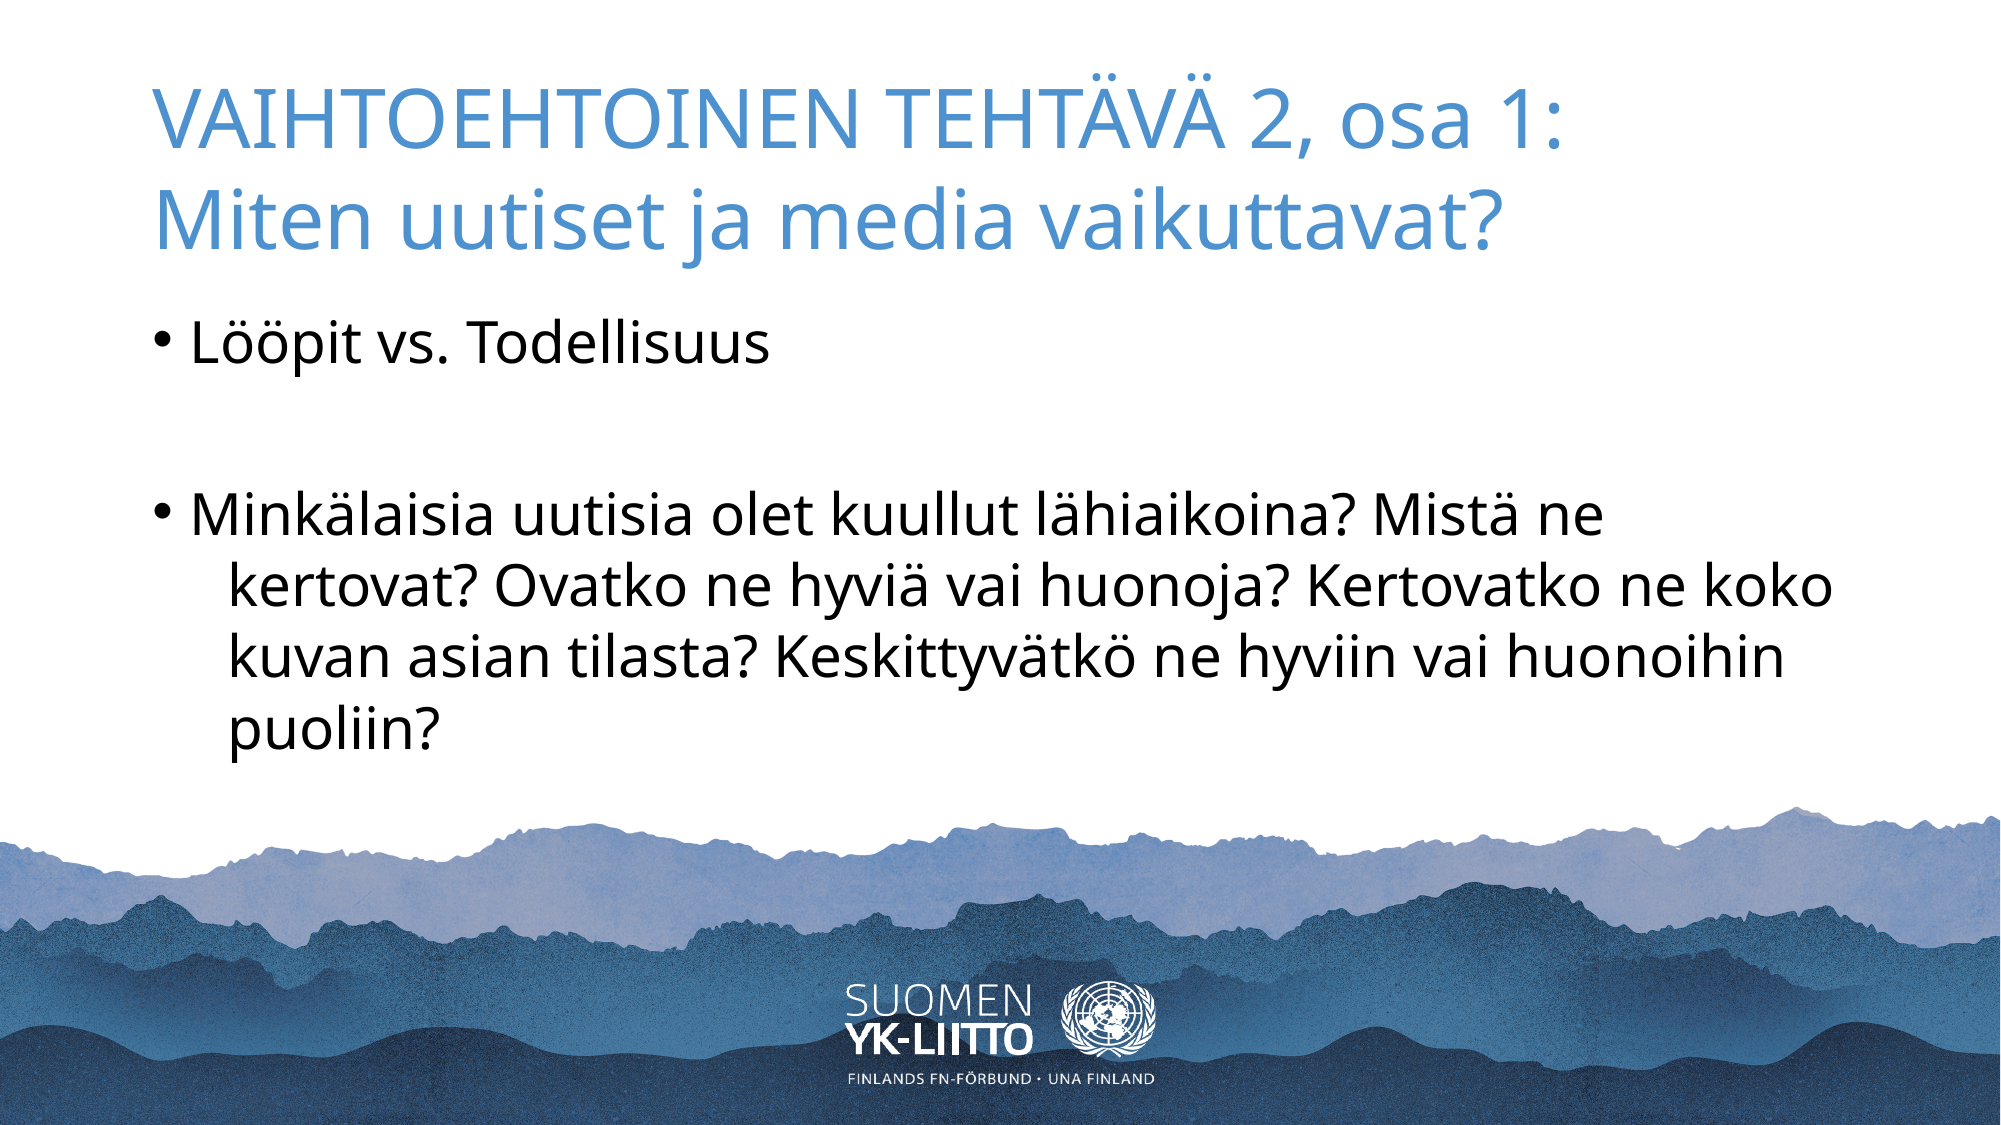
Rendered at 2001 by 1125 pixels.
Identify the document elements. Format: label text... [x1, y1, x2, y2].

picture [844, 980, 1156, 1087]
list Lööpit vs. Todellisuus Minkälaisia uutisia olet kuullut lähiaikoina? Mistä ne kertovat? Ovatko ne hyviä vai huonoja? Kertovatko ne koko kuvan asian tilasta? Keskittyvätkö ne hyviin vai huonoihin puoliin? [137, 299, 1863, 1014]
title VAIHTOEHTOINEN TEHTÄVÄ 2, osa 1: Miten uutiset ja media vaikuttavat? [137, 59, 1863, 278]
